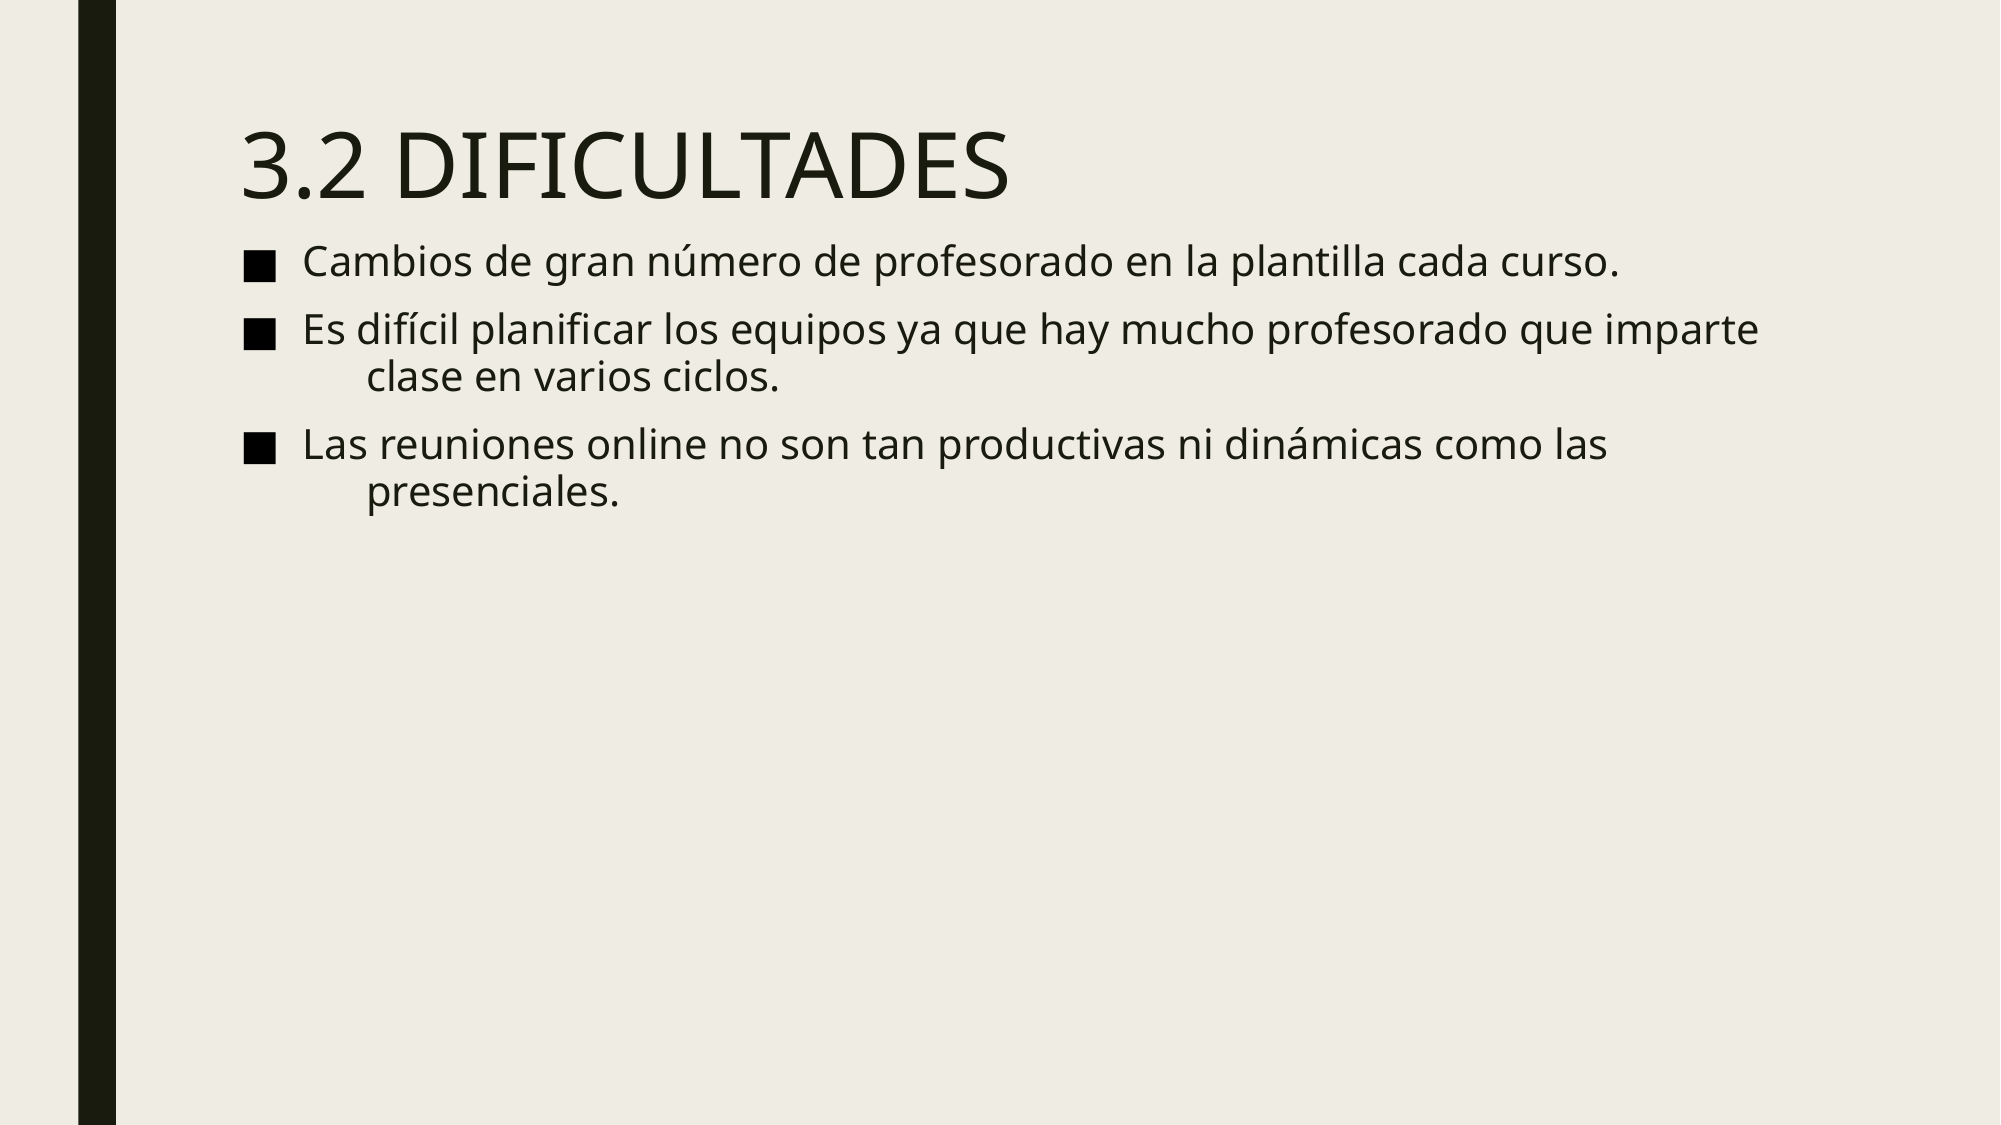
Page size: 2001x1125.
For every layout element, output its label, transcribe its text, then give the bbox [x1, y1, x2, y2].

list Cambios de gran número de profesorado en la plantilla cada curso. Es difícil planificar los equipos ya que hay mucho profesorado que imparte clase en varios ciclos. Las reuniones online no son tan productivas ni dinámicas como las presenciales. [225, 231, 1801, 963]
title 3.2 DIFICULTADES [225, 112, 1801, 231]
